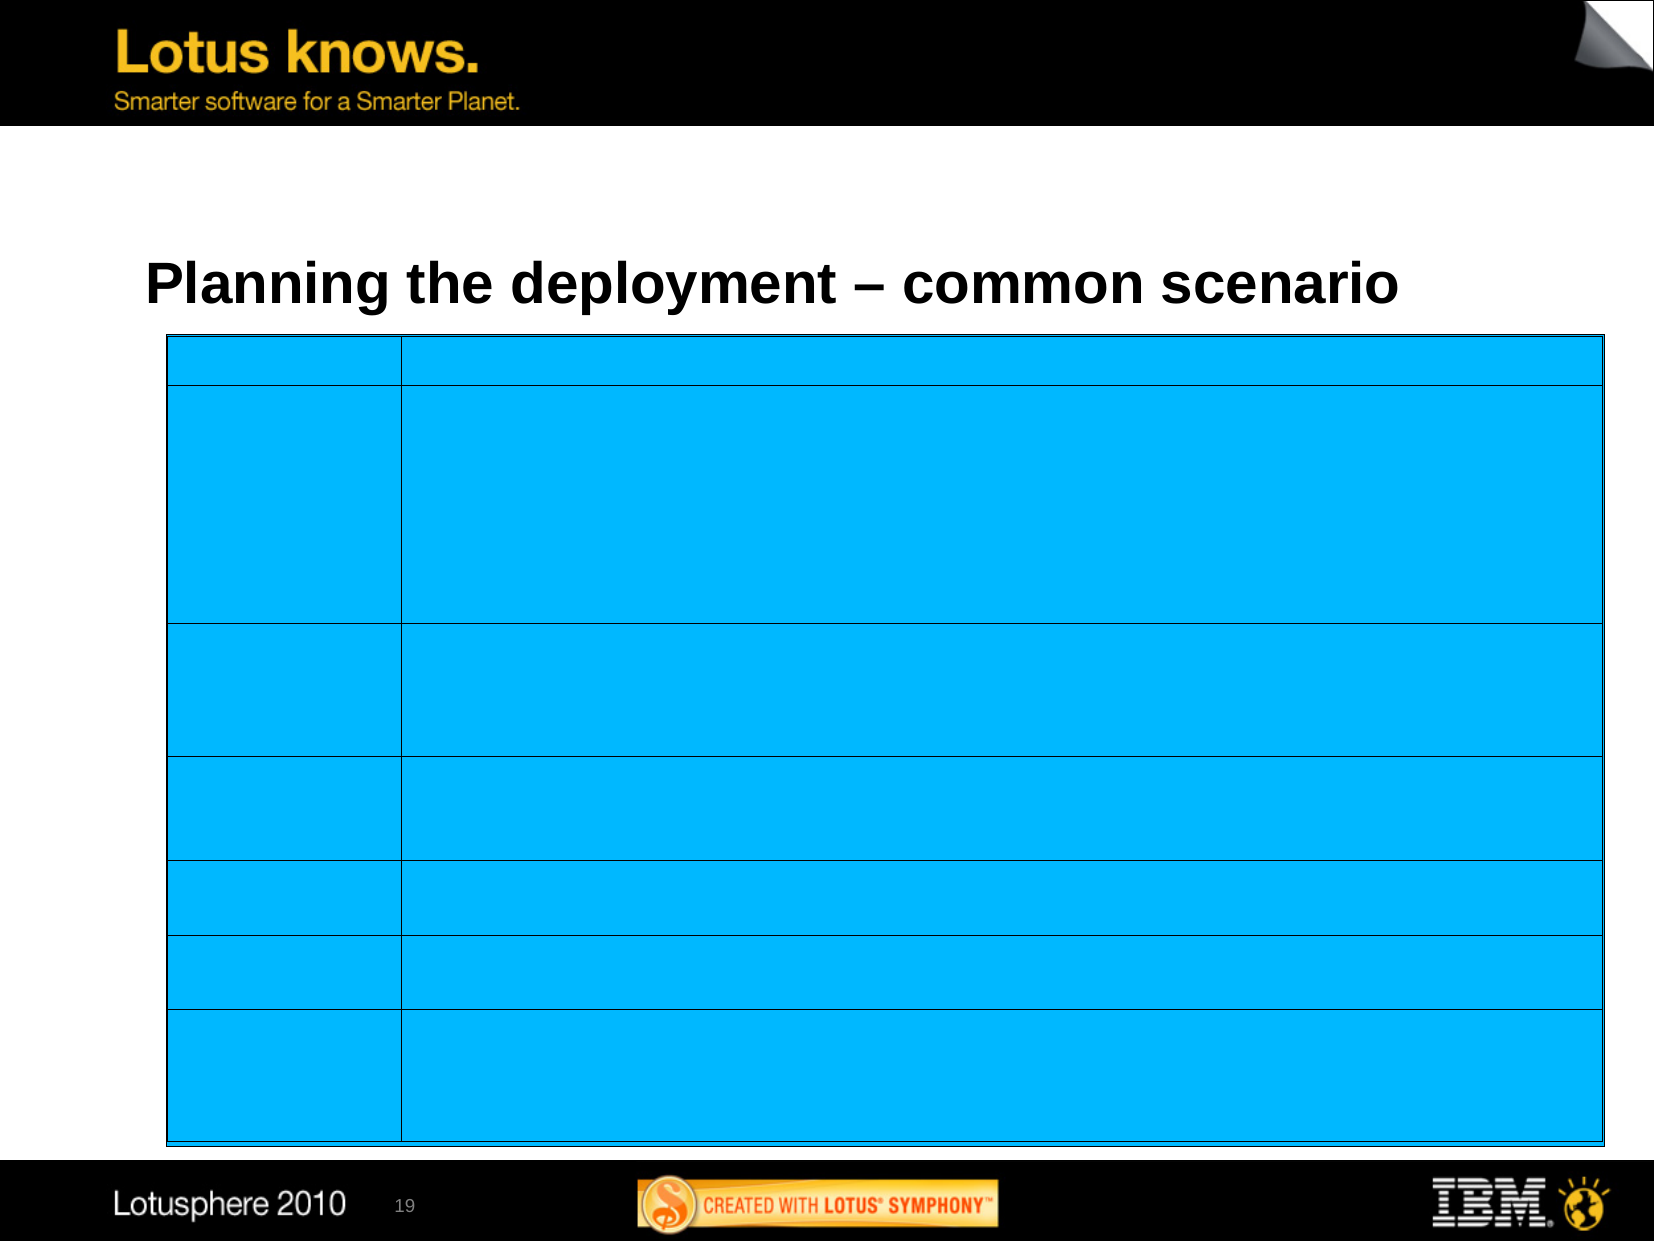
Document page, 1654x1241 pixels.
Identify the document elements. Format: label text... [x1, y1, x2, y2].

picture [1, 1, 1653, 125]
chart [166, 334, 1605, 1147]
title Planning the deployment – common scenario [145, 144, 1513, 316]
picture [1, 1161, 1653, 1241]
